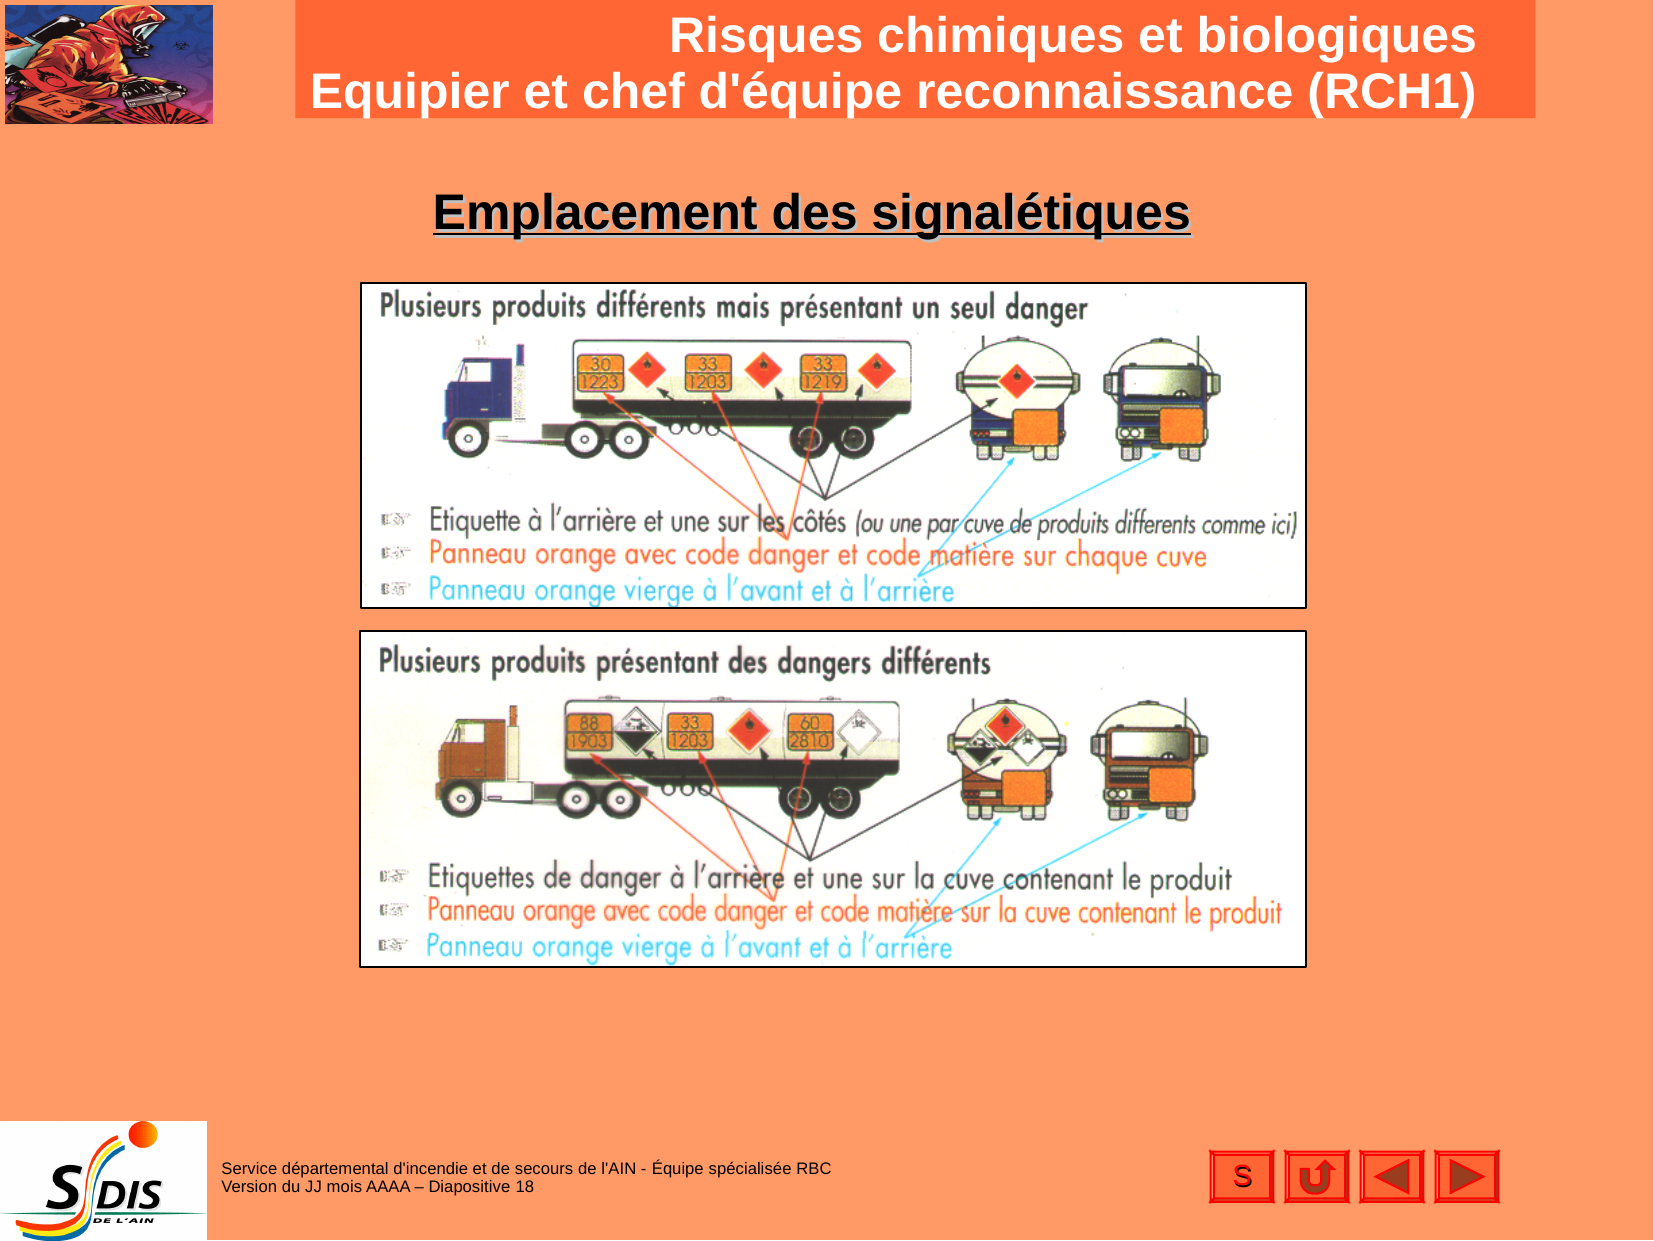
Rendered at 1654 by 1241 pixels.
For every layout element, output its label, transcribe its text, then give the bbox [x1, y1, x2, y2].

picture [5, 5, 213, 124]
picture [358, 281, 1309, 969]
text_box [1287, 1151, 1349, 1202]
text_box [1437, 1151, 1499, 1202]
text_box Emplacement des signalétiques [118, 177, 1506, 296]
picture [0, 1121, 207, 1241]
text_box [1362, 1151, 1424, 1202]
text_box [1212, 1151, 1274, 1202]
text_box S [1217, 1151, 1267, 1200]
